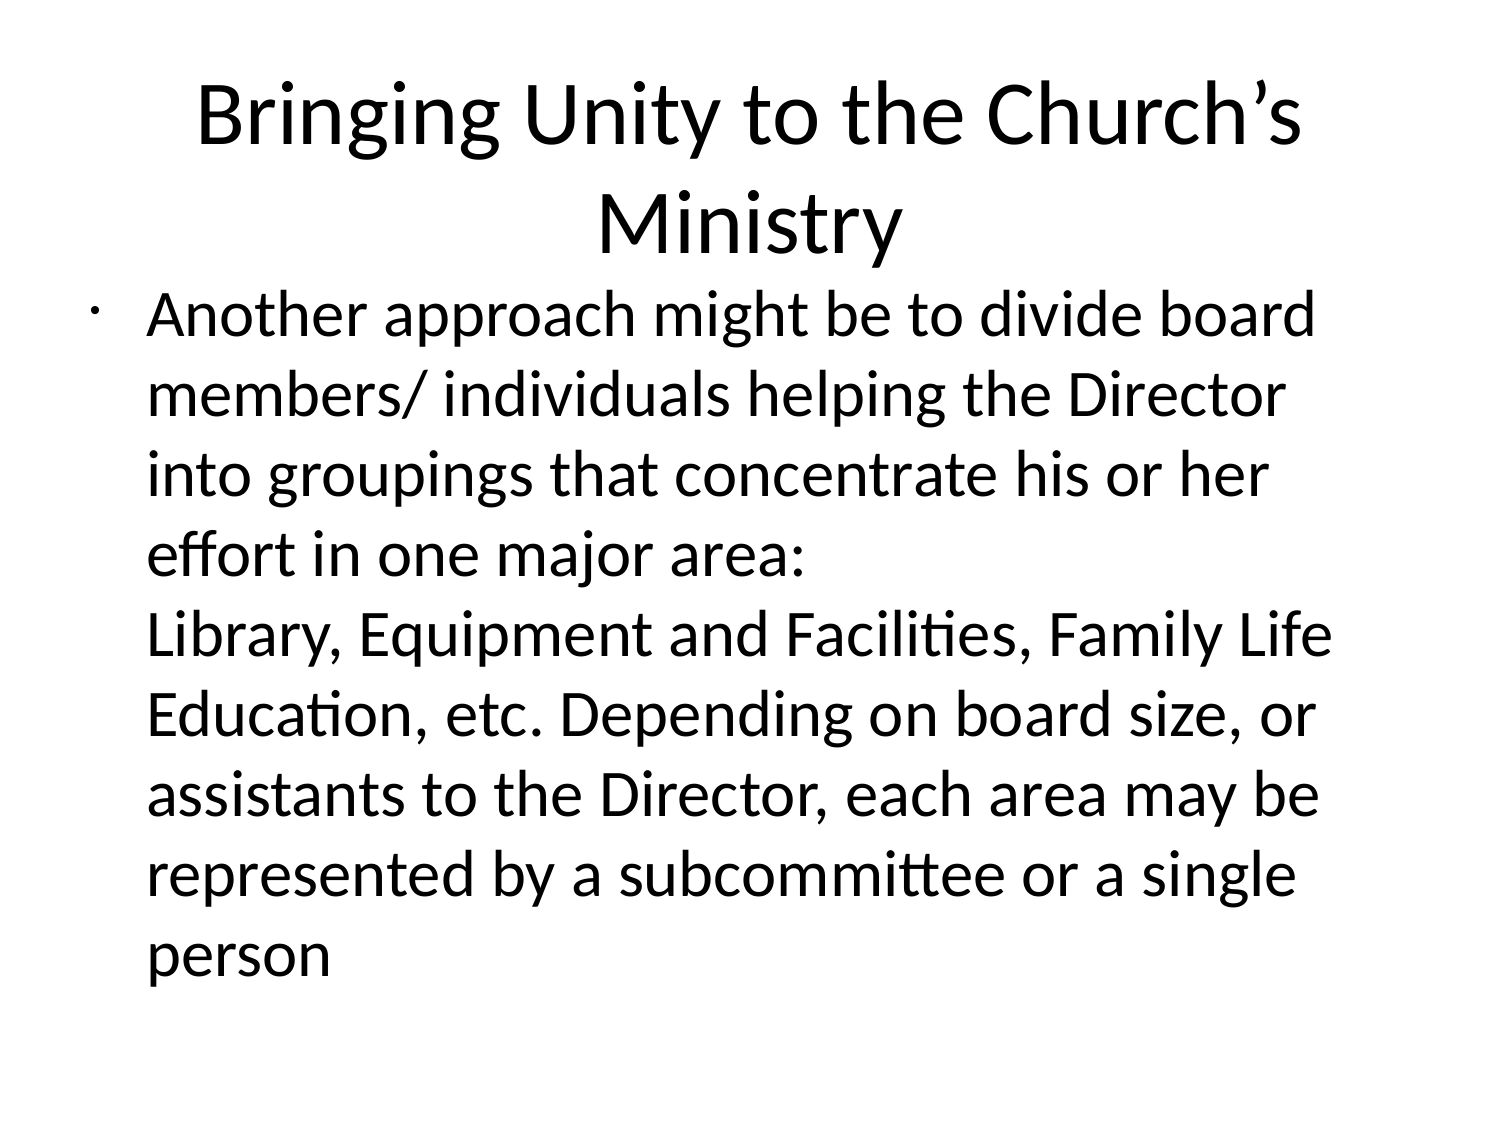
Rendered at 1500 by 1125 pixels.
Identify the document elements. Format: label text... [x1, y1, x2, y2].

title Bringing Unity to the Church’s Ministry [75, 45, 1425, 233]
list Another approach might be to divide board members/ individuals helping the Director into groupings that concentrate his or her effort in one major area: Library, Equipment and Facilities, Family Life Education, etc. Depending on board size, or assistants to the Director, each area may be represented by a subcommittee or a single person [75, 262, 1425, 1005]
